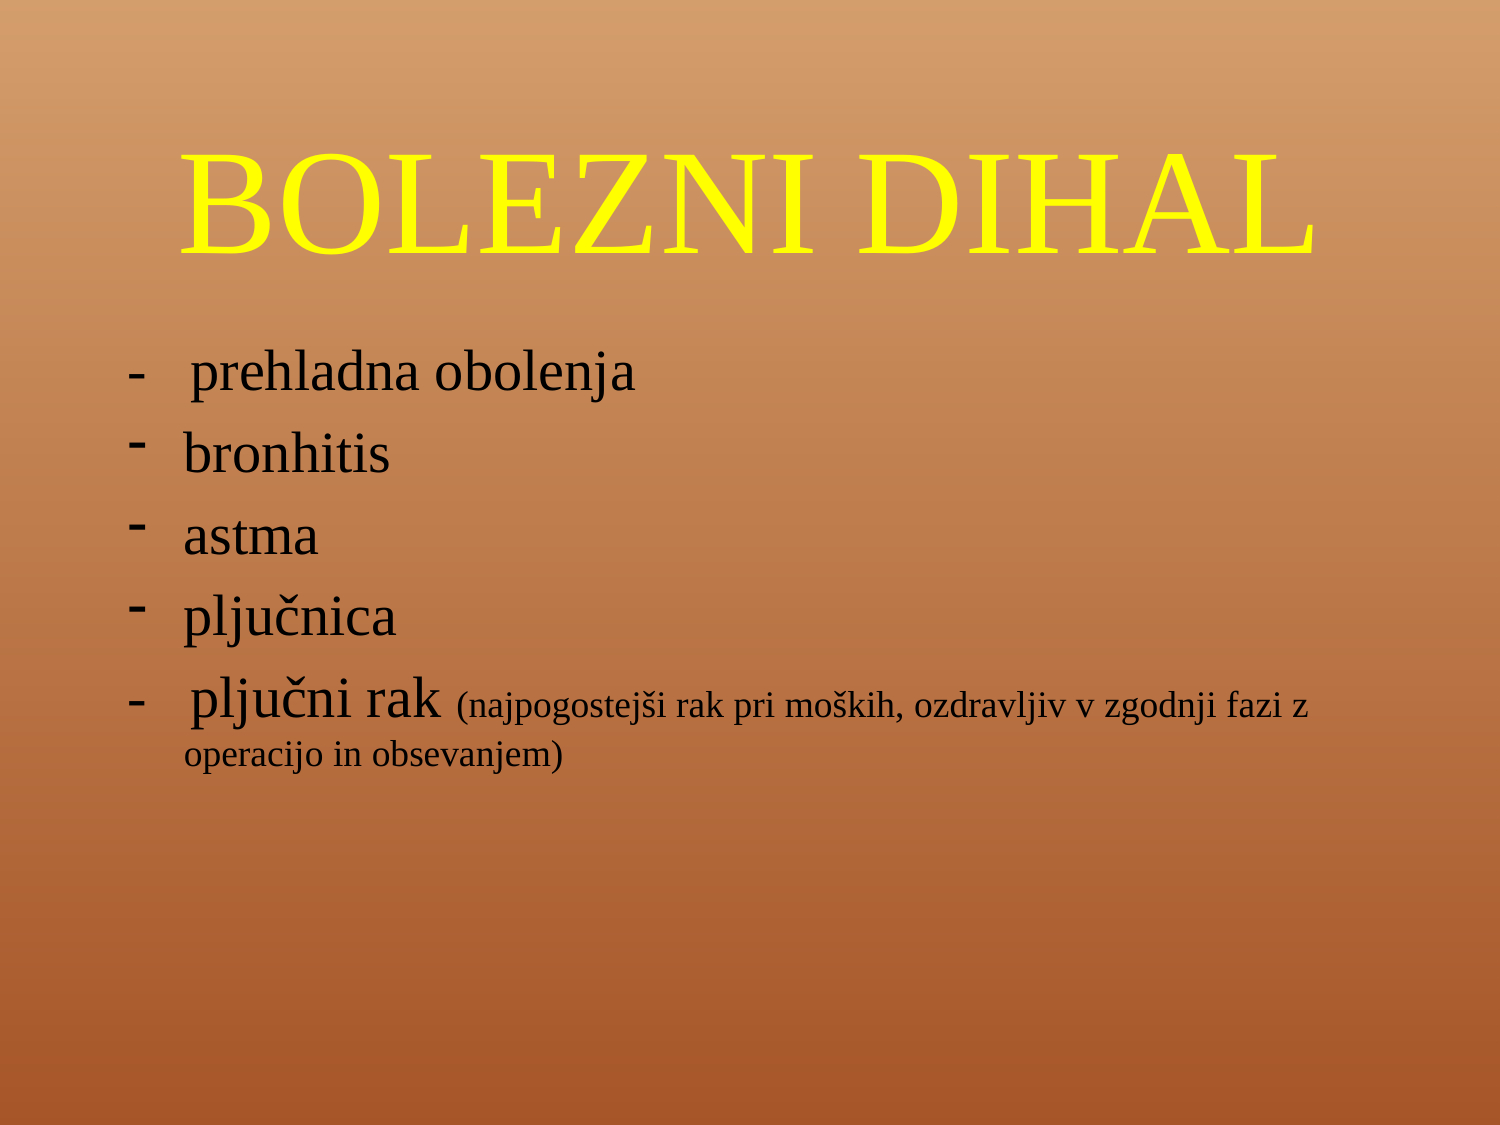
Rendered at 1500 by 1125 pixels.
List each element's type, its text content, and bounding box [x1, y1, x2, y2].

list - prehladna obolenja bronhitis astma pljučnica - pljučni rak (najpogostejši rak pri moških, ozdravljiv v zgodnji fazi z operacijo in obsevanjem) [112, 324, 1388, 1000]
title BOLEZNI DIHAL [112, 99, 1388, 288]
